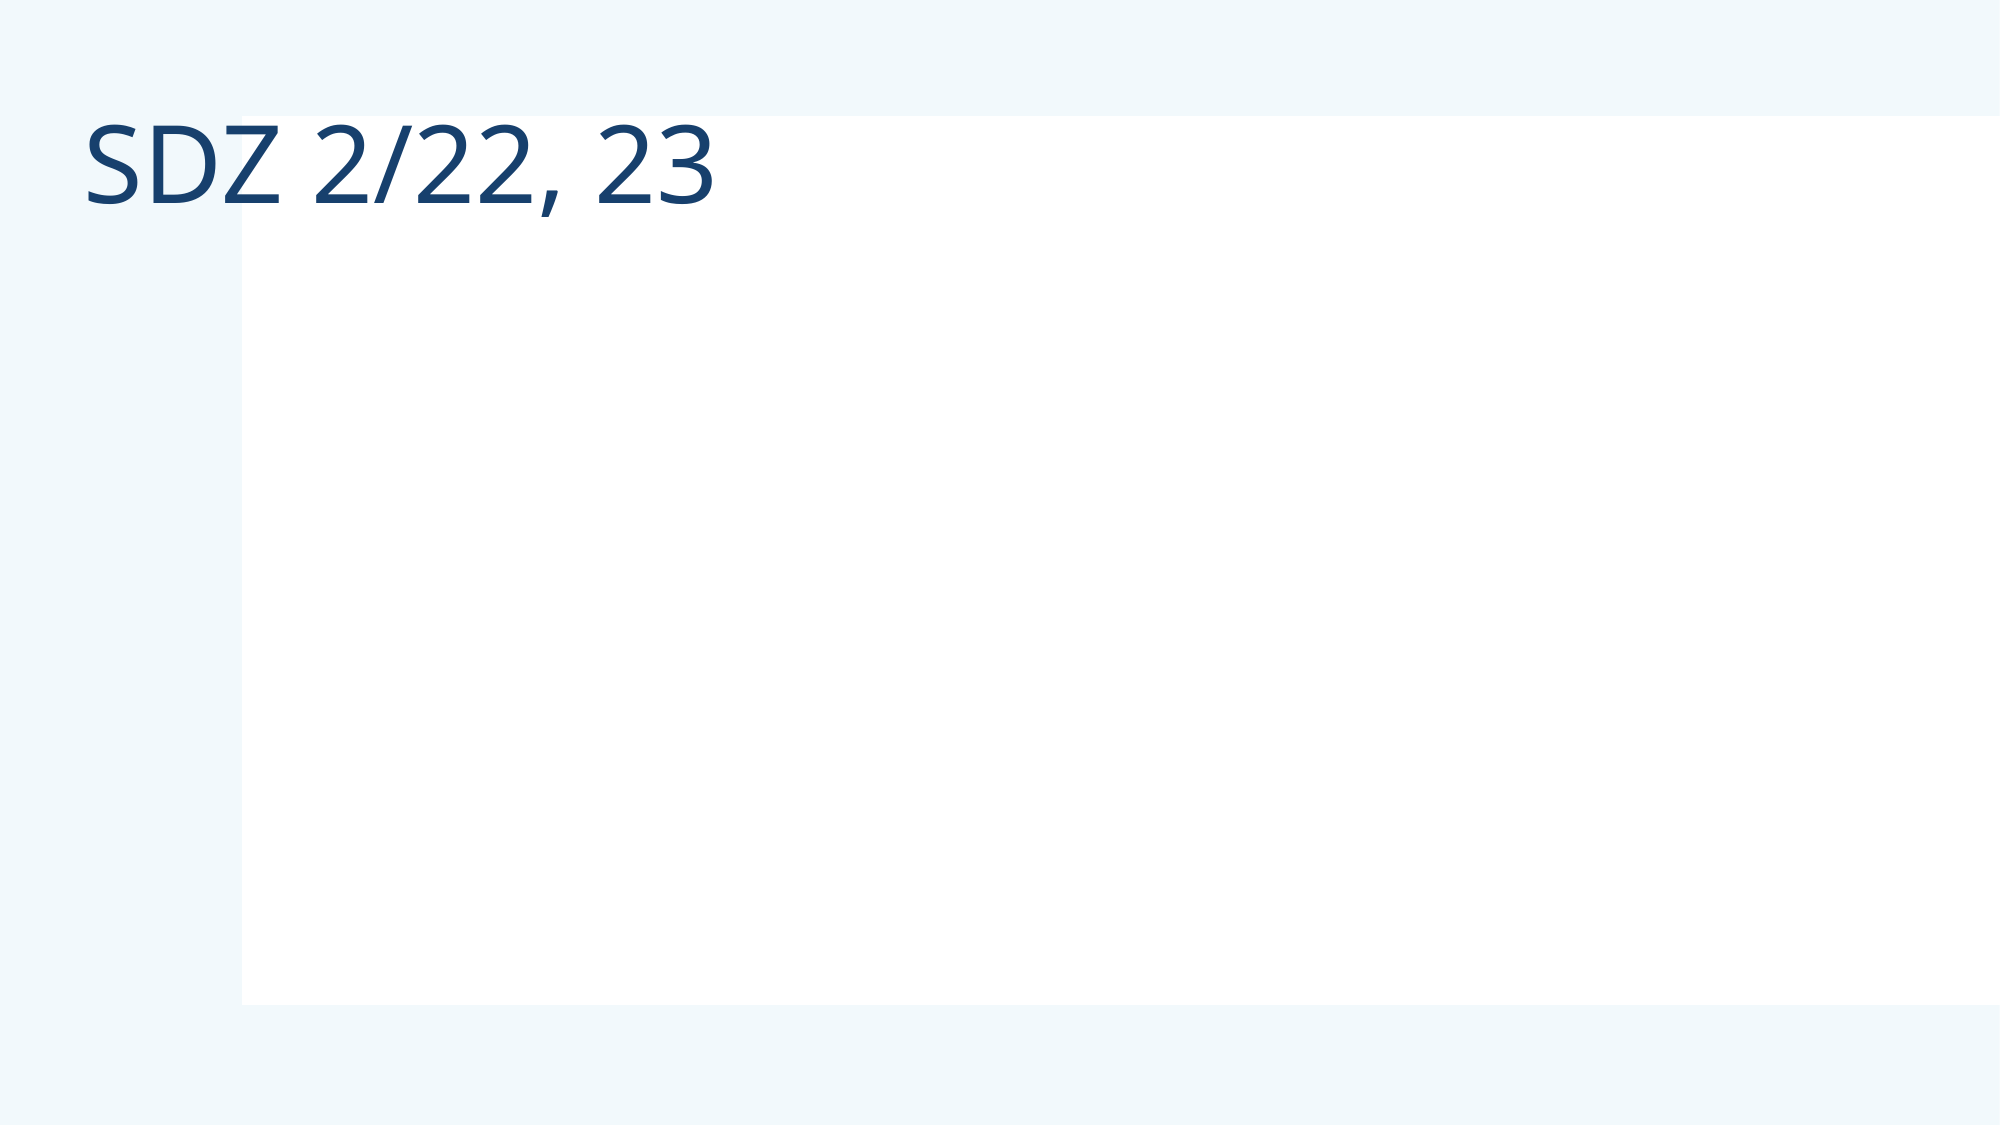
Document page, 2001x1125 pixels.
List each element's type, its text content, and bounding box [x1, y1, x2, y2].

title SDZ 2/22, 23 [68, 59, 1799, 278]
